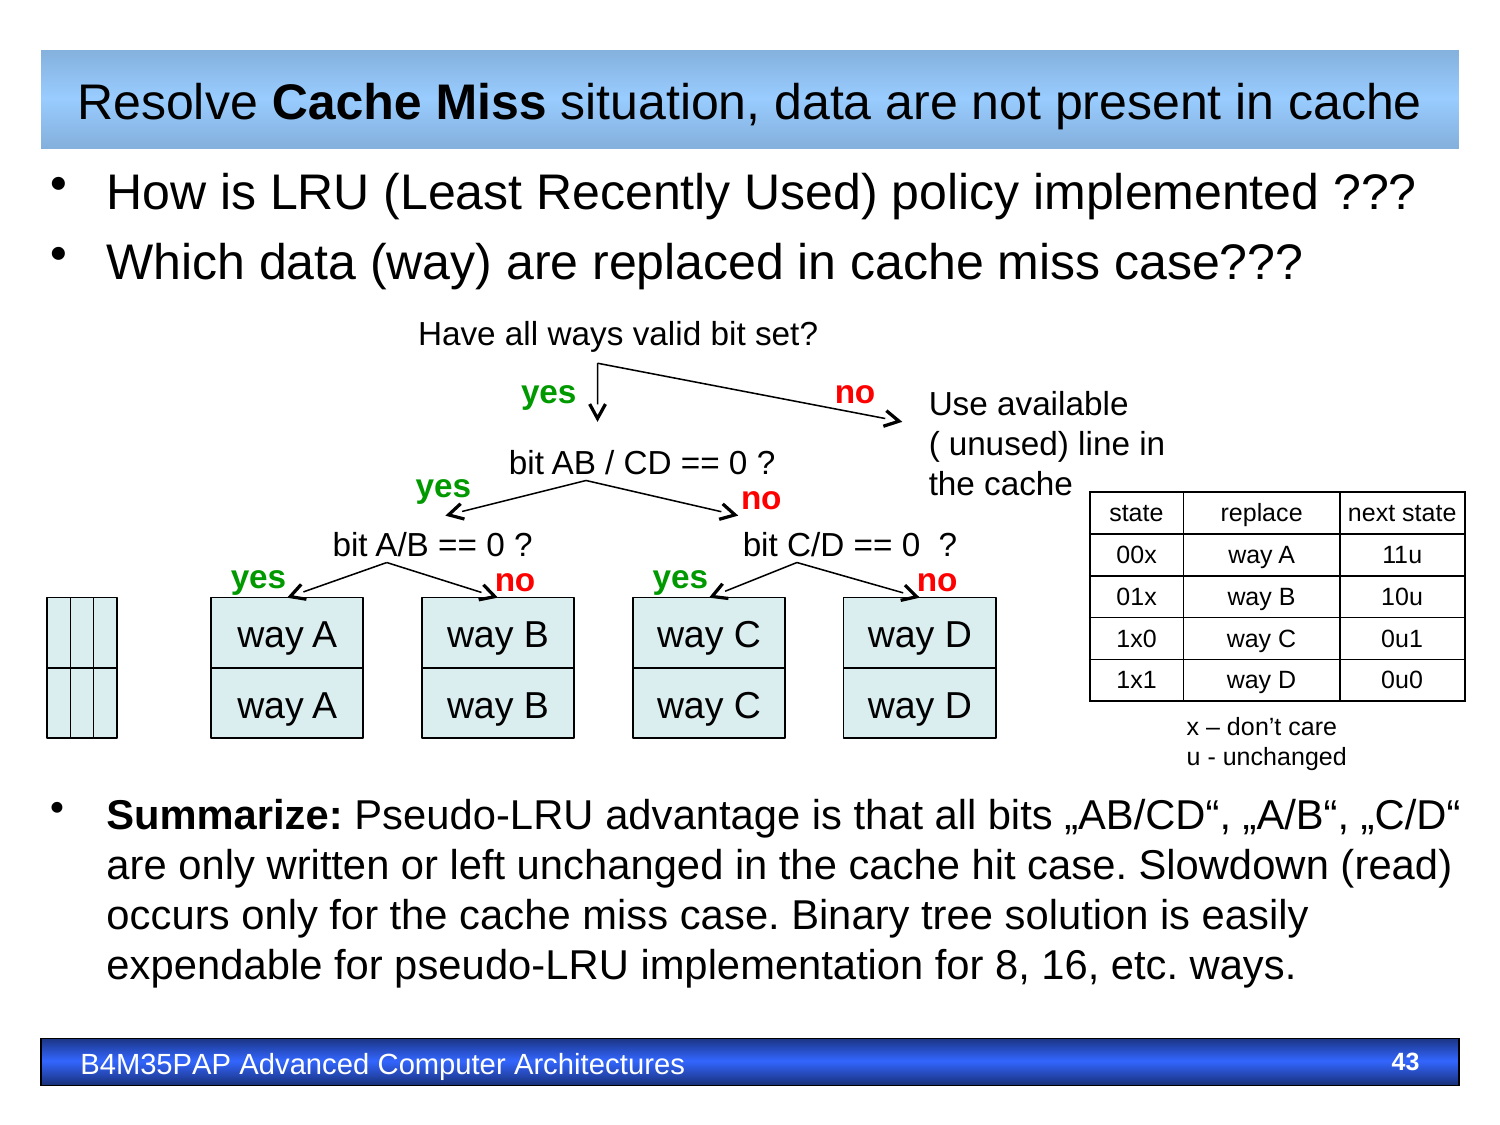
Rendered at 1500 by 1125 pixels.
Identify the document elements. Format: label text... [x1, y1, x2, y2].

text_box Use available ( unused) line in the cache [914, 374, 1207, 510]
text_box [597, 363, 819, 422]
text_box x – don’t care u - unchanged [1171, 703, 1465, 778]
table_cell way B [1184, 577, 1339, 617]
text_box [882, 418, 903, 422]
text_box bit A/B == 0 ? [317, 515, 548, 571]
table_cell 01x [1091, 577, 1183, 617]
table_header state [1091, 493, 1183, 533]
table_header replace [1184, 493, 1339, 533]
text_box no [726, 468, 797, 524]
text_box no [480, 550, 551, 606]
table_cell 11u [1341, 535, 1464, 575]
list How is LRU (Least Recently Used) policy implemented ??? Which data (way) are replaced in cache miss case??? Summarize: Pseudo-LRU advantage is that all bits „AB/CD“, „A/B“, „C/D“ are only written or left unchanged in the cache hit case. Slowdown (read) occurs only for the cache miss case. Binary tree solution is easily expendable for pseudo-LRU implementation for 8, 16, etc. ways. [35, 152, 1500, 1000]
text_box way C [632, 667, 786, 739]
text_box yes [400, 456, 486, 512]
table_cell way C [1184, 618, 1339, 659]
text_box [724, 571, 776, 592]
text_box [302, 571, 363, 593]
text_box [826, 571, 902, 593]
text_box yes [506, 363, 592, 418]
table_cell way D [1184, 660, 1339, 700]
text_box way B [421, 597, 575, 667]
table_cell 0u0 [1341, 660, 1464, 700]
text_box bit C/D == 0 ? [728, 515, 973, 571]
text_box [486, 489, 553, 506]
text_box way D [843, 597, 997, 667]
table_cell 0u1 [1341, 618, 1464, 659]
text_box way A [210, 597, 364, 667]
title Resolve Cache Miss situation, data are not present in cache [41, 50, 1459, 149]
text_box no [902, 550, 972, 606]
text_box way C [632, 597, 786, 667]
text_box way D [843, 667, 997, 739]
table_cell way A [1184, 535, 1339, 575]
text_box way A [210, 667, 364, 739]
table_cell 1x0 [1091, 618, 1183, 659]
table_cell 10u [1341, 577, 1464, 617]
text_box way B [421, 667, 575, 739]
table_cell 1x1 [1091, 660, 1183, 700]
text_box yes [637, 547, 724, 603]
text_box bit AB / CD == 0 ? [494, 433, 800, 489]
table_header next state [1341, 493, 1464, 533]
text_box yes [216, 547, 302, 603]
text_box [413, 571, 480, 592]
text_box Have all ways valid bit set? [403, 304, 834, 360]
text_box no [819, 363, 890, 418]
text_box [622, 489, 726, 513]
table_cell 00x [1091, 535, 1183, 575]
text_box [46, 597, 118, 739]
